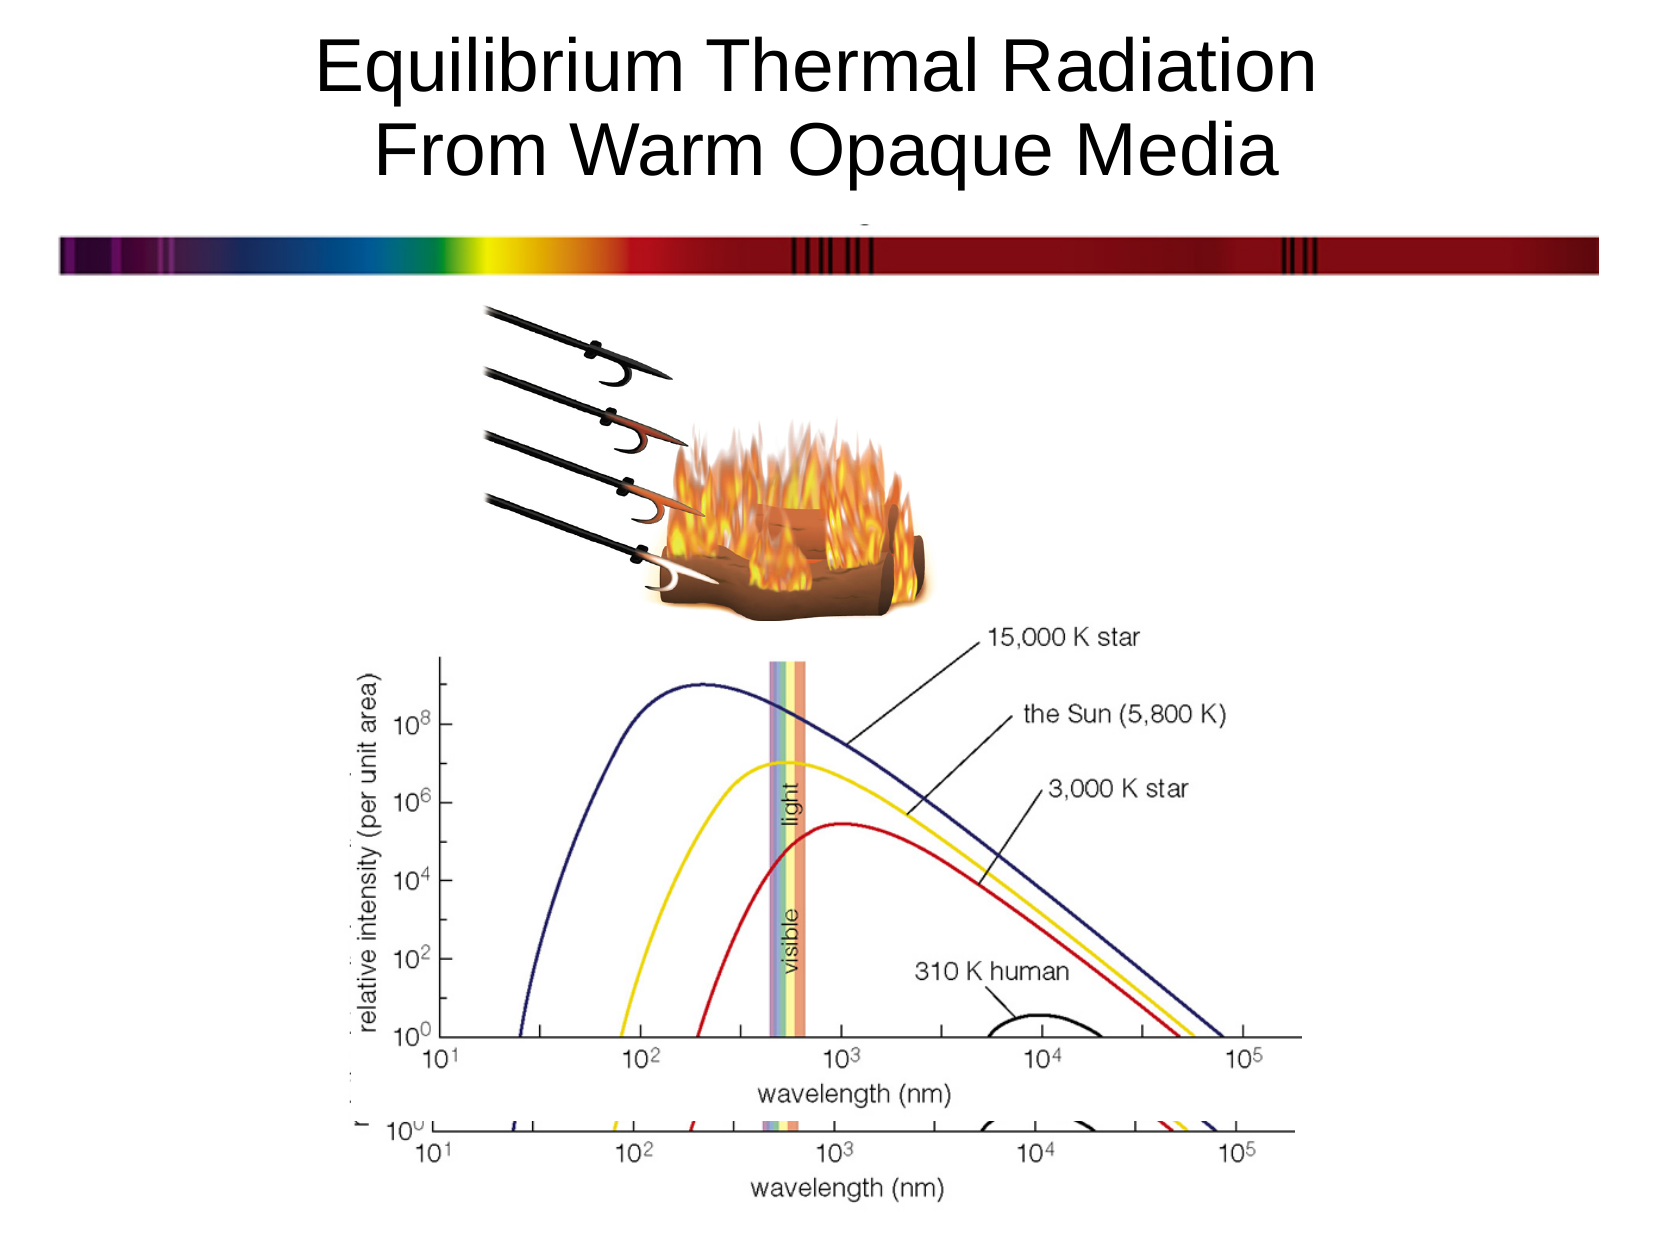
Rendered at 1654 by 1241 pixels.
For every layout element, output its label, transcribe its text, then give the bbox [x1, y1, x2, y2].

chart [344, 622, 1302, 1215]
title Equilibrium Thermal Radiation From Warm Opaque Media [124, 0, 1530, 216]
chart [55, 224, 1599, 288]
chart [482, 298, 938, 621]
